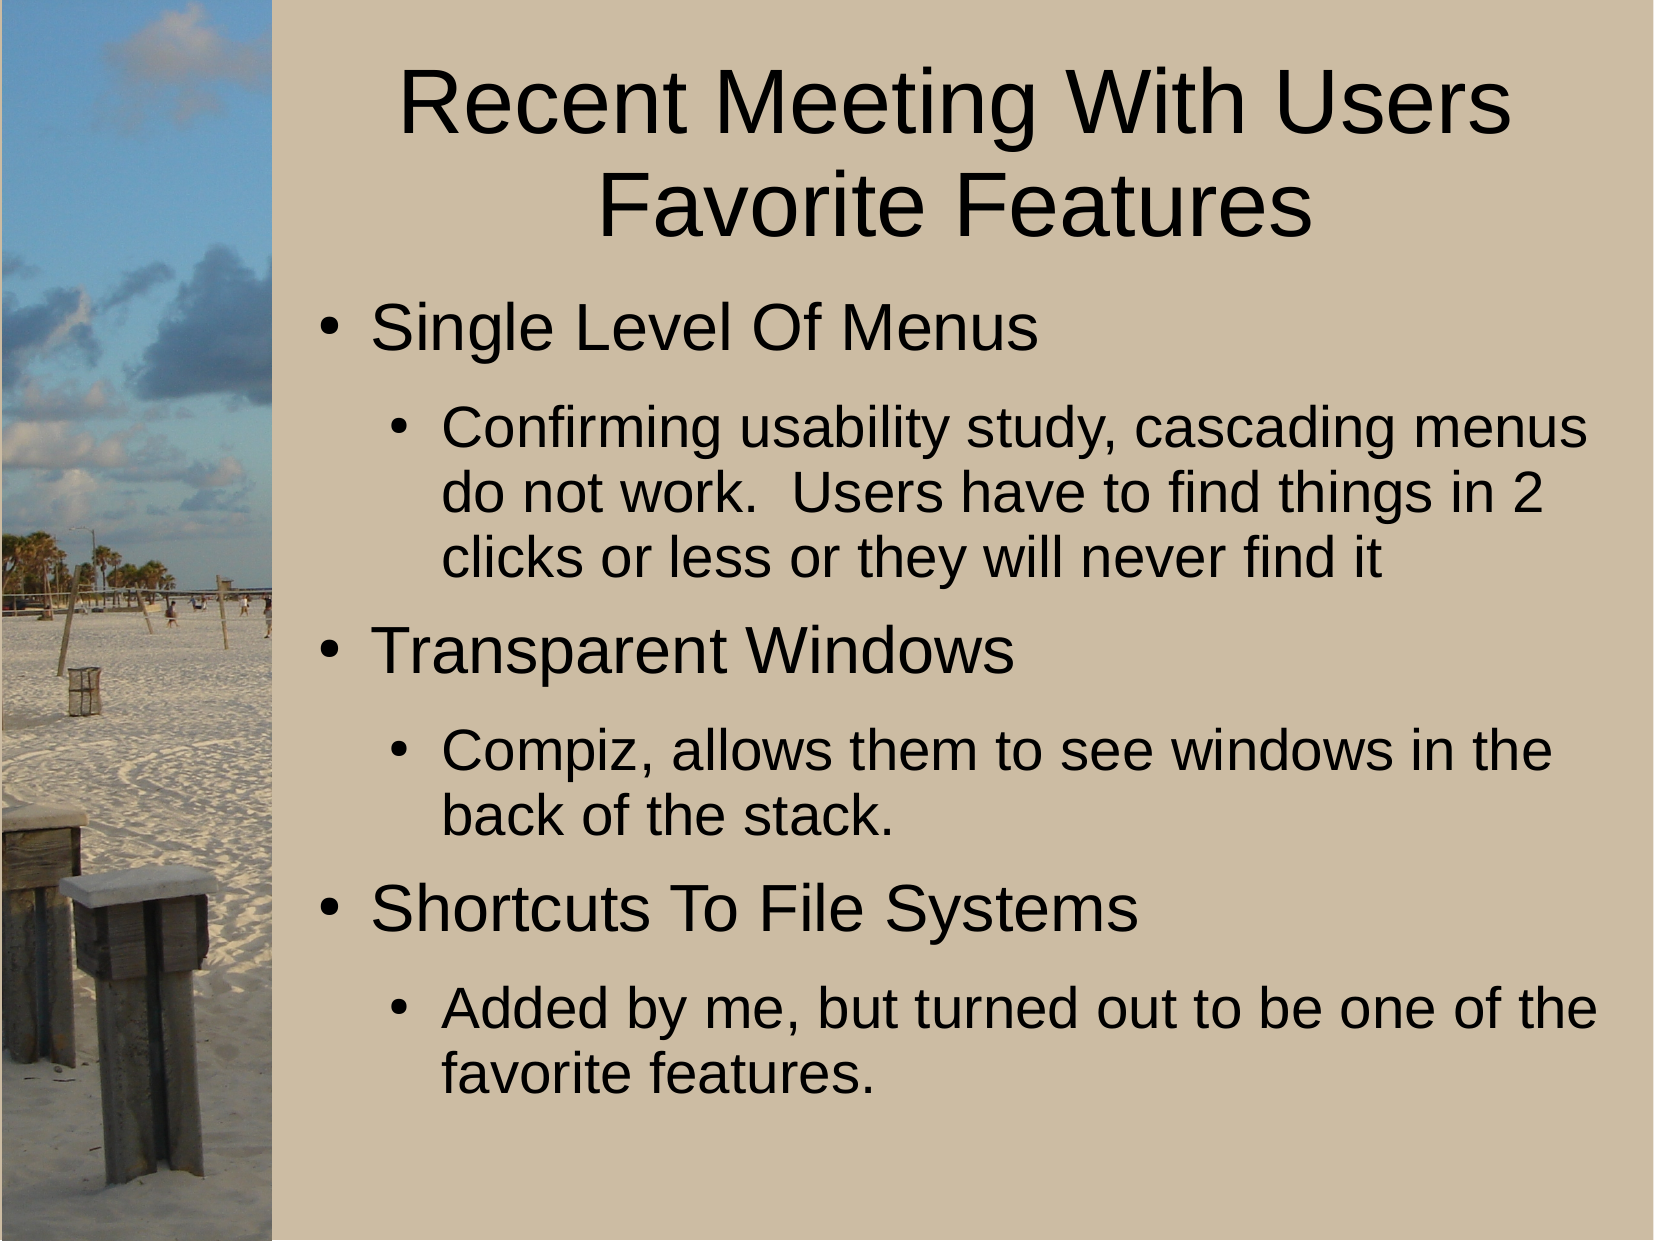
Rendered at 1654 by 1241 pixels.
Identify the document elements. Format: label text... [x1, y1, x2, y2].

picture [2, 0, 272, 1241]
list Single Level Of Menus Confirming usability study, cascading menus do not work. Users have to find things in 2 clicks or less or they will never find it Transparent Windows Compiz, allows them to see windows in the back of the stack. Shortcuts To File Systems Added by me, but turned out to be one of the favorite features. [300, 290, 1613, 1105]
title Recent Meeting With Users Favorite Features [300, 50, 1613, 256]
